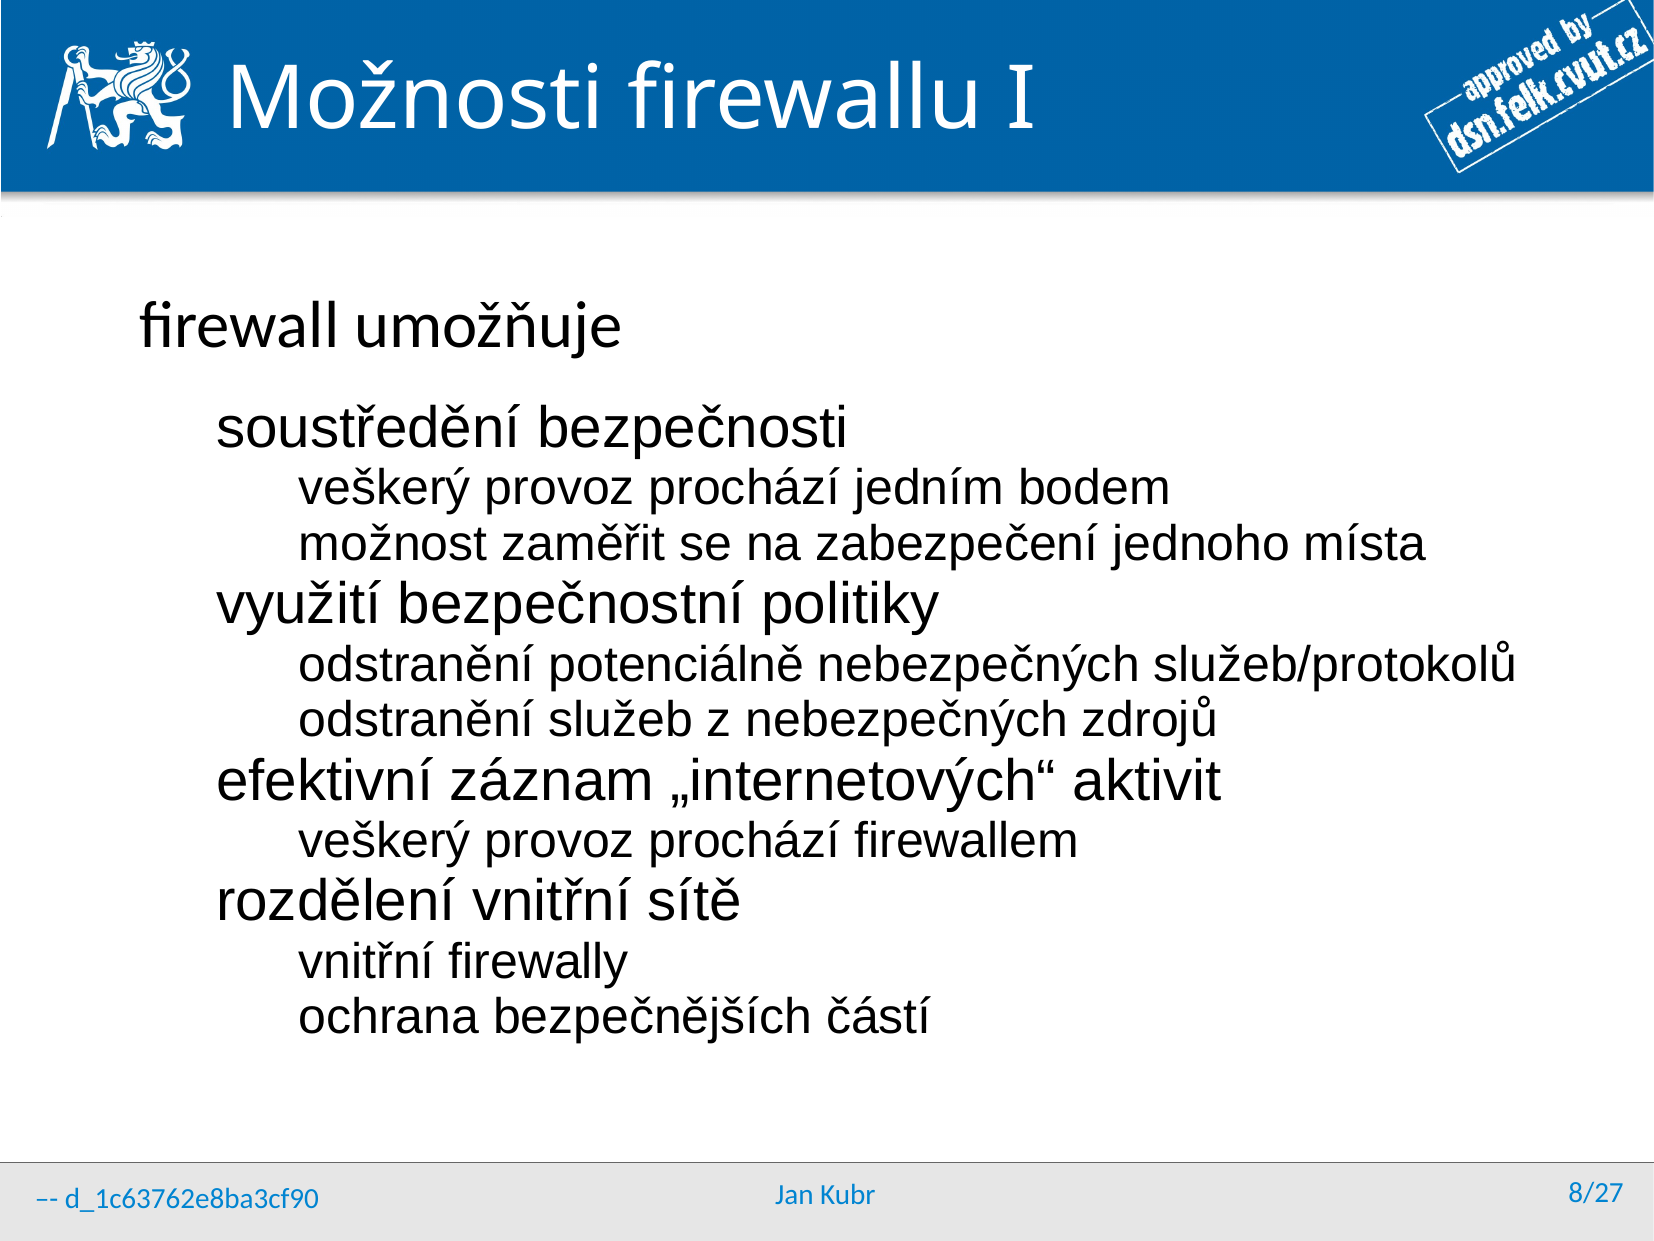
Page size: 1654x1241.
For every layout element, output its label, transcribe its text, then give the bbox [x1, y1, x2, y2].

picture [1, 0, 1654, 217]
title Možnosti firewallu I [225, 0, 1426, 188]
list firewall umožňuje soustředění bezpečnosti veškerý provoz prochází jedním bodem možnost zaměřit se na zabezpečení jednoho místa využití bezpečnostní politiky odstranění potenciálně nebezpečných služeb/protokolů odstranění služeb z nebezpečných zdrojů efektivní záznam „internetových“ aktivit veškerý provoz prochází firewallem rozdělení vnitřní sítě vnitřní firewally ochrana bezpečnějších částí [121, 297, 1637, 1111]
